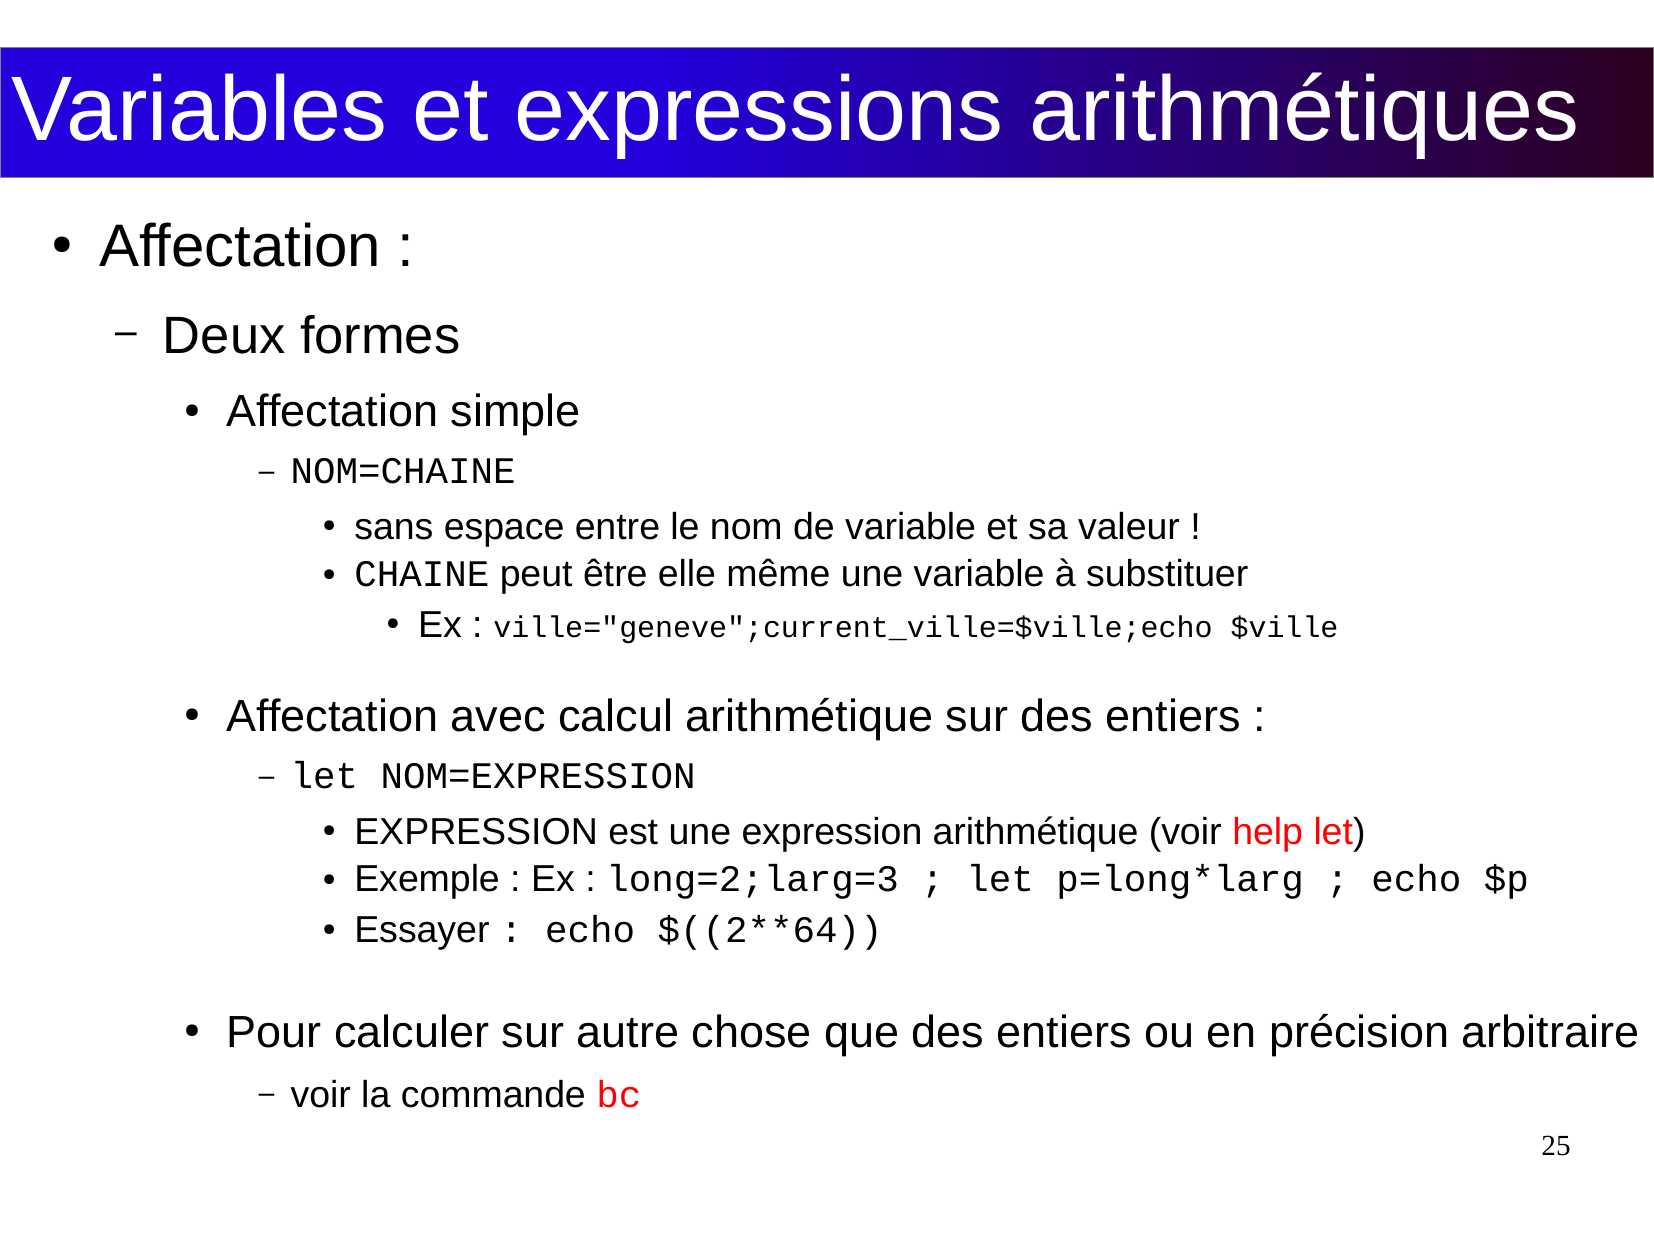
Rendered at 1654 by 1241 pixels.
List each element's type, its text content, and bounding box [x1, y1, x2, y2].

title Variables et expressions arithmétiques [11, 5, 1642, 213]
list Affectation : Deux formes Affectation simple NOM=CHAINE sans espace entre le nom de variable et sa valeur ! CHAINE peut être elle même une variable à substituer Ex : ville="geneve";current_ville=$ville;echo $ville Affectation avec calcul arithmétique sur des entiers : let NOM=EXPRESSION EXPRESSION est une expression arithmétique (voir help let) Exemple : Ex : long=2;larg=3 ; let p=long*larg ; echo $p Essayer : echo $((2**64)) Pour calculer sur autre chose que des entiers ou en précision arbitraire voir la commande bc [35, 212, 1642, 1170]
